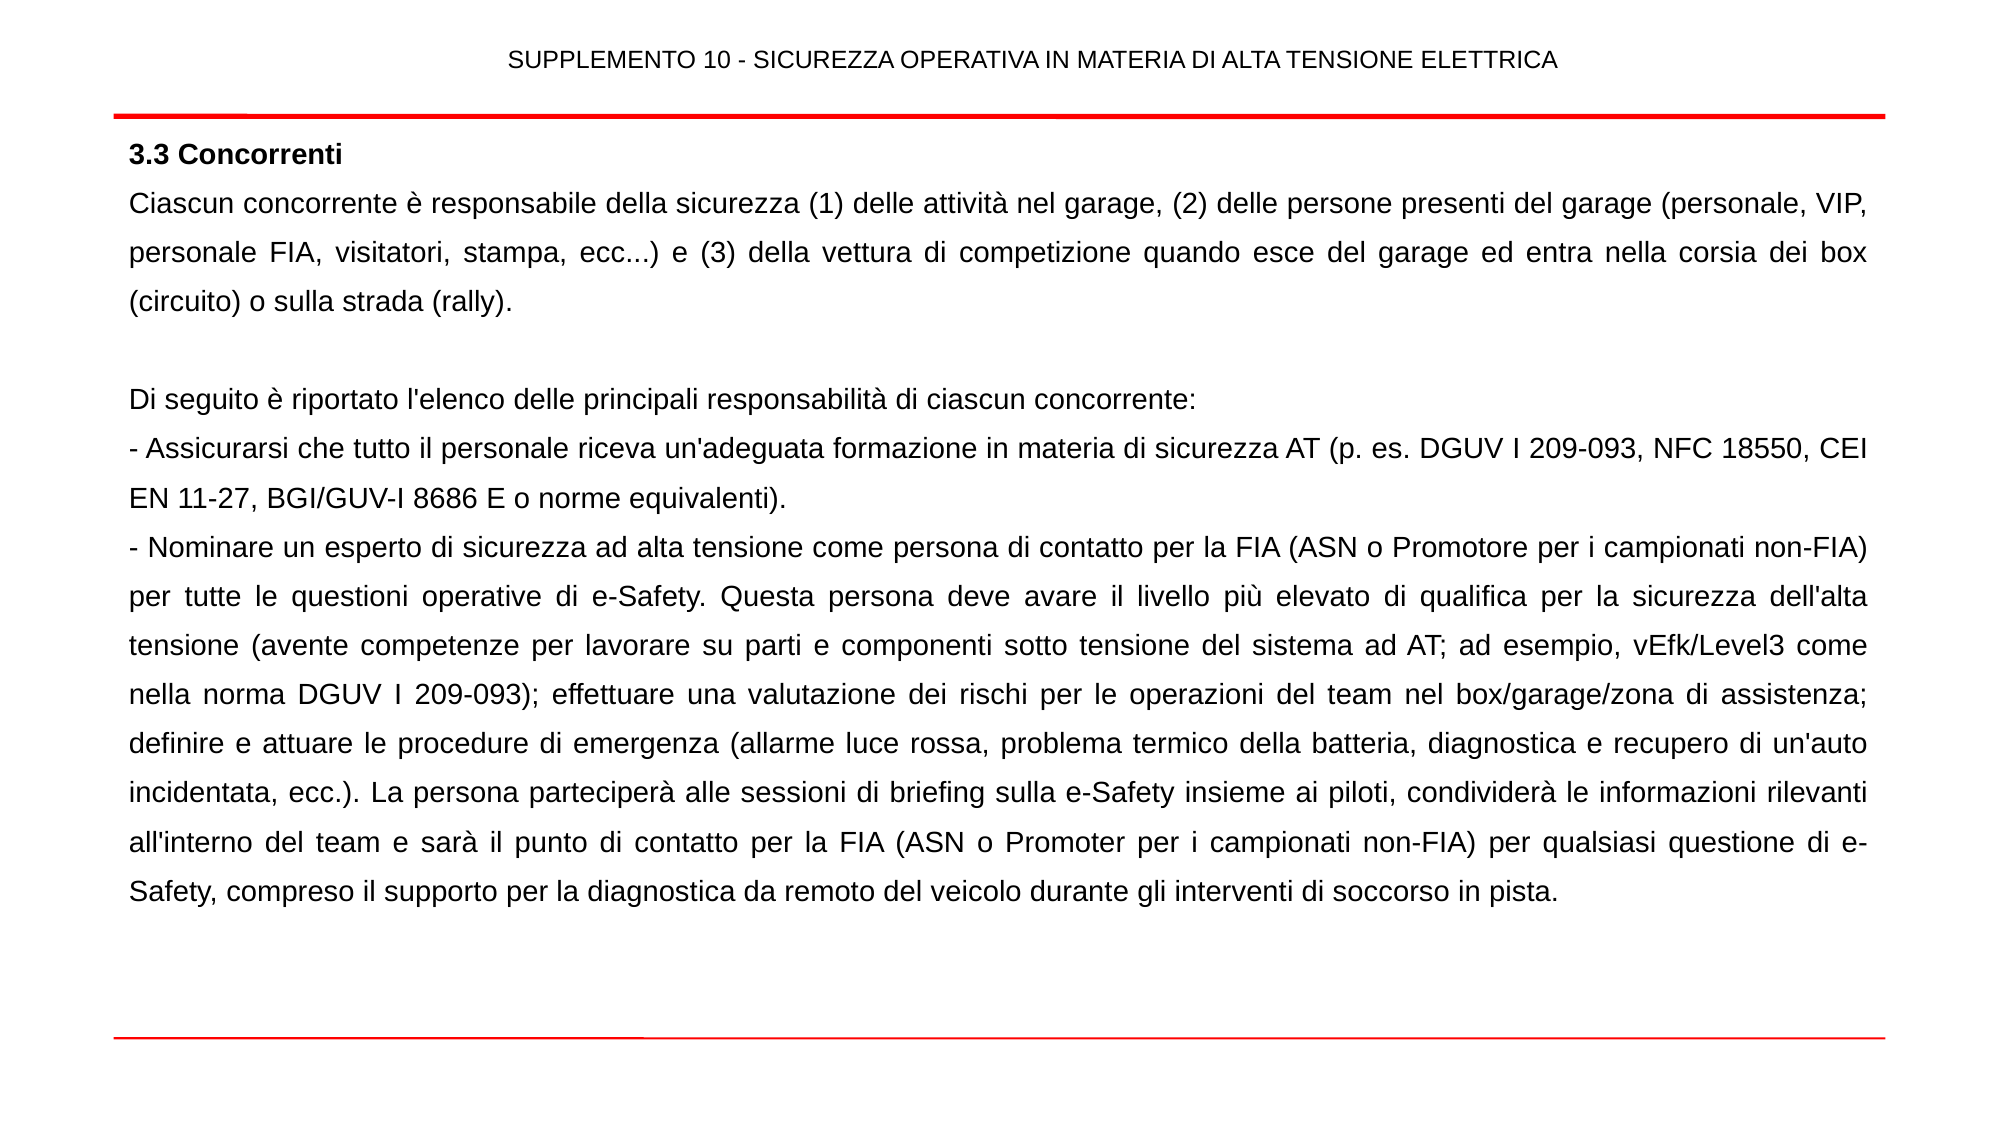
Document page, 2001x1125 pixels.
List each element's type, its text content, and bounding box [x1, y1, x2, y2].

text_box SUPPLEMENTO 10 - SICUREZZA OPERATIVA IN MATERIA DI ALTA TENSIONE ELETTRICA [173, 38, 1895, 82]
text_box 3.3 Concorrenti Ciascun concorrente è responsabile della sicurezza (1) delle attività nel garage, (2) delle persone presenti del garage (personale, VIP, personale FIA, visitatori, stampa, ecc...) e (3) della vettura di competizione quando esce del garage ed entra nella corsia dei box (circuito) o sulla strada (rally). Di seguito è riportato l'elenco delle principali responsabilità di ciascun concorrente: - Assicurarsi che tutto il personale riceva un'adeguata formazione in materia di sicurezza AT (p. es. DGUV I 209-093, NFC 18550, CEI EN 11-27, BGI/GUV-I 8686 E o norme equivalenti). - Nominare un esperto di sicurezza ad alta tensione come persona di contatto per la FIA (ASN o Promotore per i campionati non-FIA) per tutte le questioni operative di e-Safety. Questa persona deve avare il livello più elevato di qualifica per la sicurezza dell'alta tensione (avente competenze per lavorare su parti e componenti sotto tensione del sistema ad AT; ad esempio, vEfk/Level3 come nella norma DGUV I 209-093); effettuare una valutazione dei rischi per le operazioni del team nel box/garage/zona di assistenza; definire e attuare le procedure di emergenza (allarme luce rossa, problema termico della batteria, diagnostica e recupero di un'auto incidentata, ecc.). La persona parteciperà alle sessioni di briefing sulla e-Safety insieme ai piloti, condividerà le informazioni rilevanti all'interno del team e sarà il punto di contatto per la FIA (ASN o Promoter per i campionati non-FIA) per qualsiasi questione di e-Safety, compreso il supporto per la diagnostica da remoto del veicolo durante gli interventi di soccorso in pista. [114, 113, 1886, 915]
